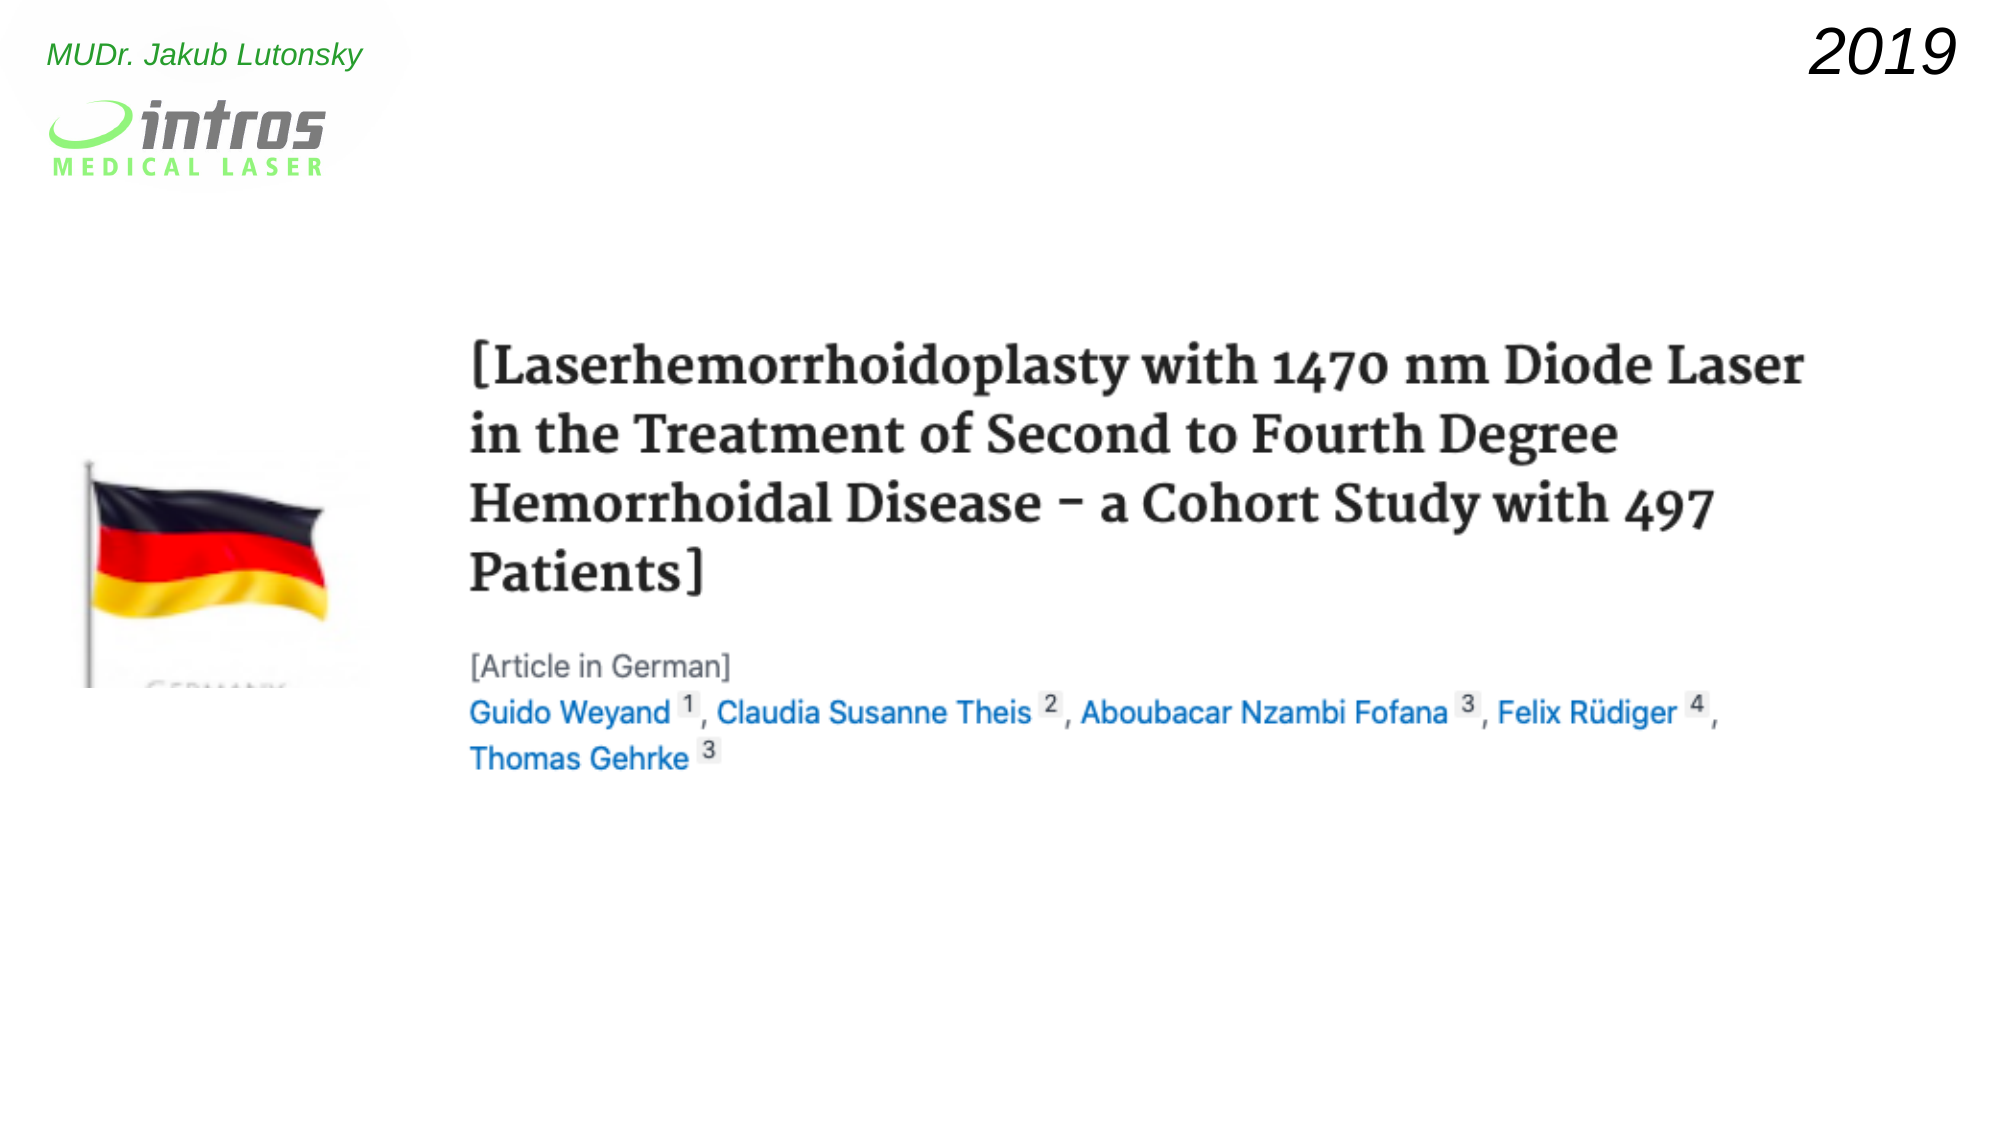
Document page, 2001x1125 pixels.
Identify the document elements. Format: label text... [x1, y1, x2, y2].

picture [71, 450, 370, 688]
picture [461, 332, 1831, 793]
text_box 2019 [1802, 7, 2000, 97]
